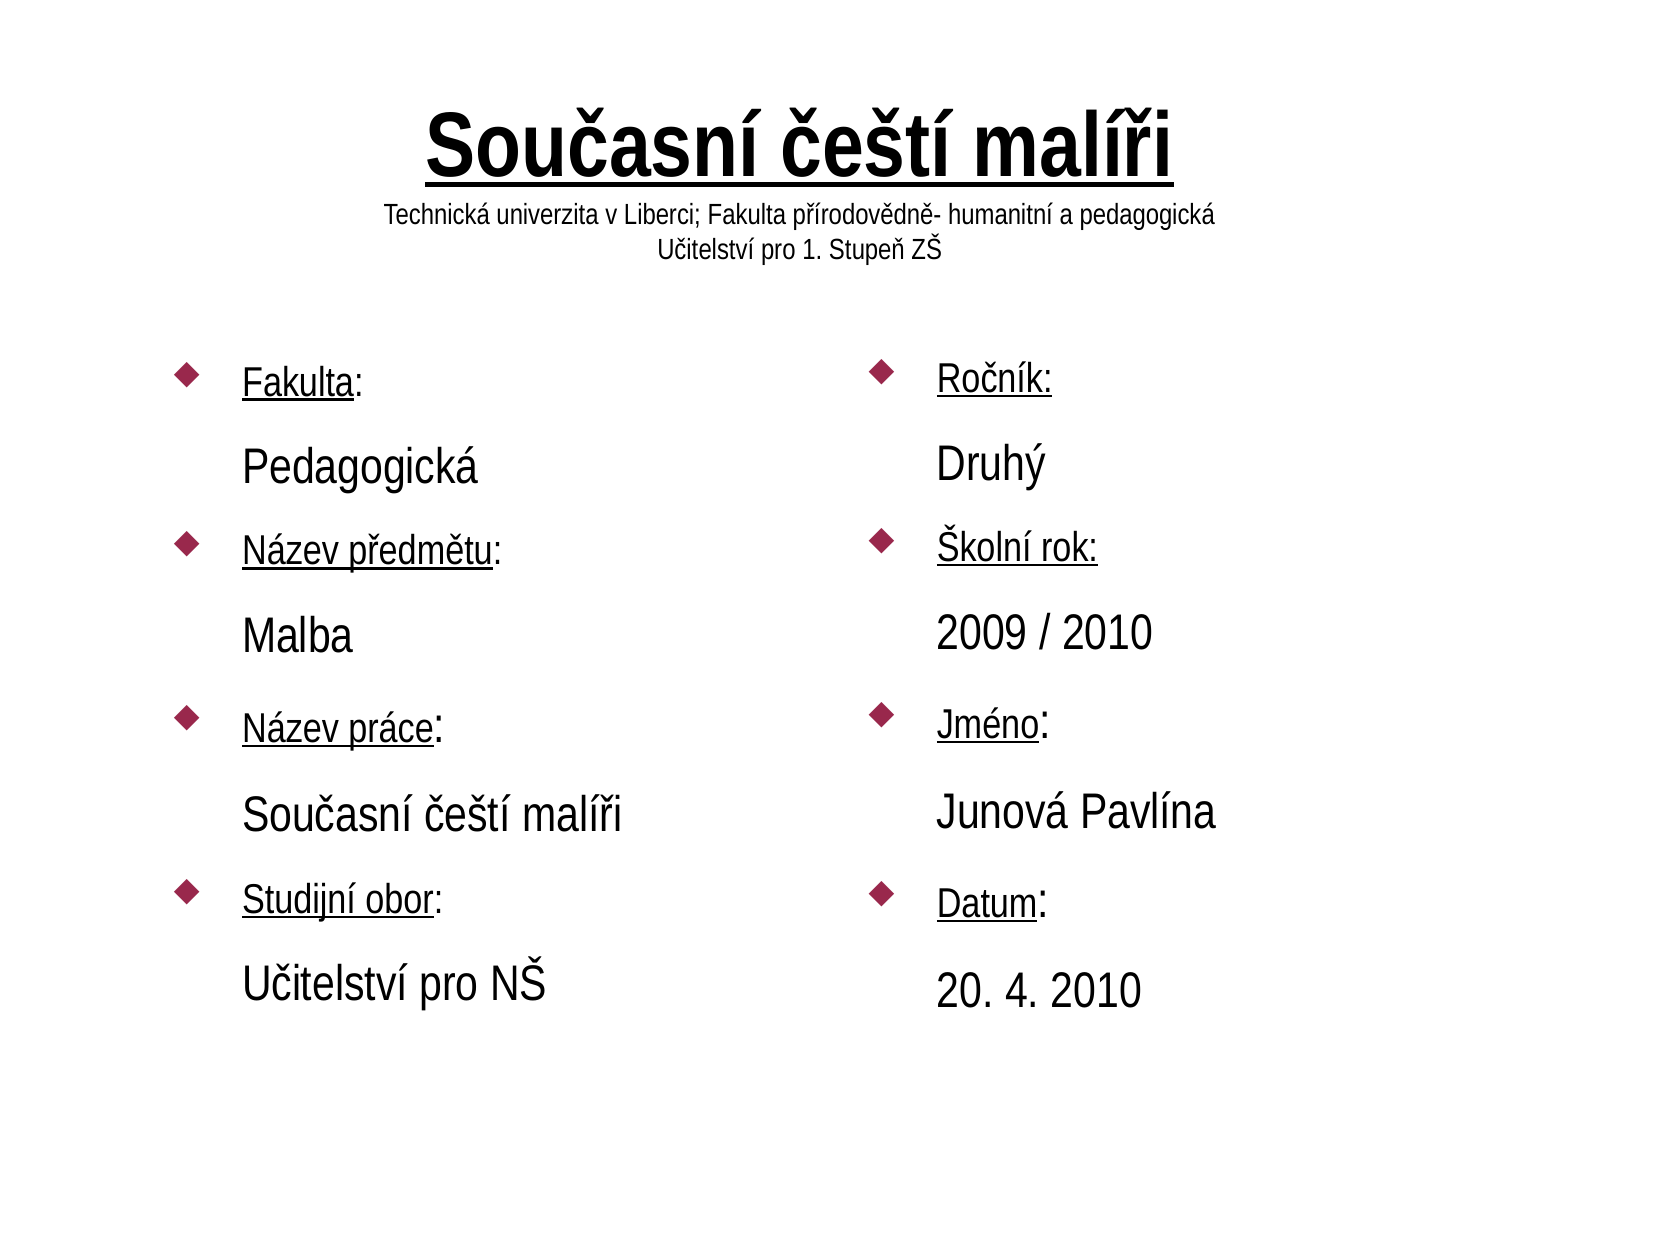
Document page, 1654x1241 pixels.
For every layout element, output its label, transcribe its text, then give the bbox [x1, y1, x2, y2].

list Fakulta: Pedagogická Název předmětu: Malba Název práce: Současní čeští malíři Studijní obor: Učitelství pro NŠ [147, 354, 822, 1121]
title Současní čeští malíři Technická univerzita v Liberci; Fakulta přírodovědně- humanitní a pedagogická Učitelství pro 1. Stupeň ZŠ [93, 90, 1506, 295]
list Ročník: Druhý Školní rok: 2009 / 2010 Jméno: Junová Pavlína Datum: 20. 4. 2010 [842, 350, 1517, 1118]
